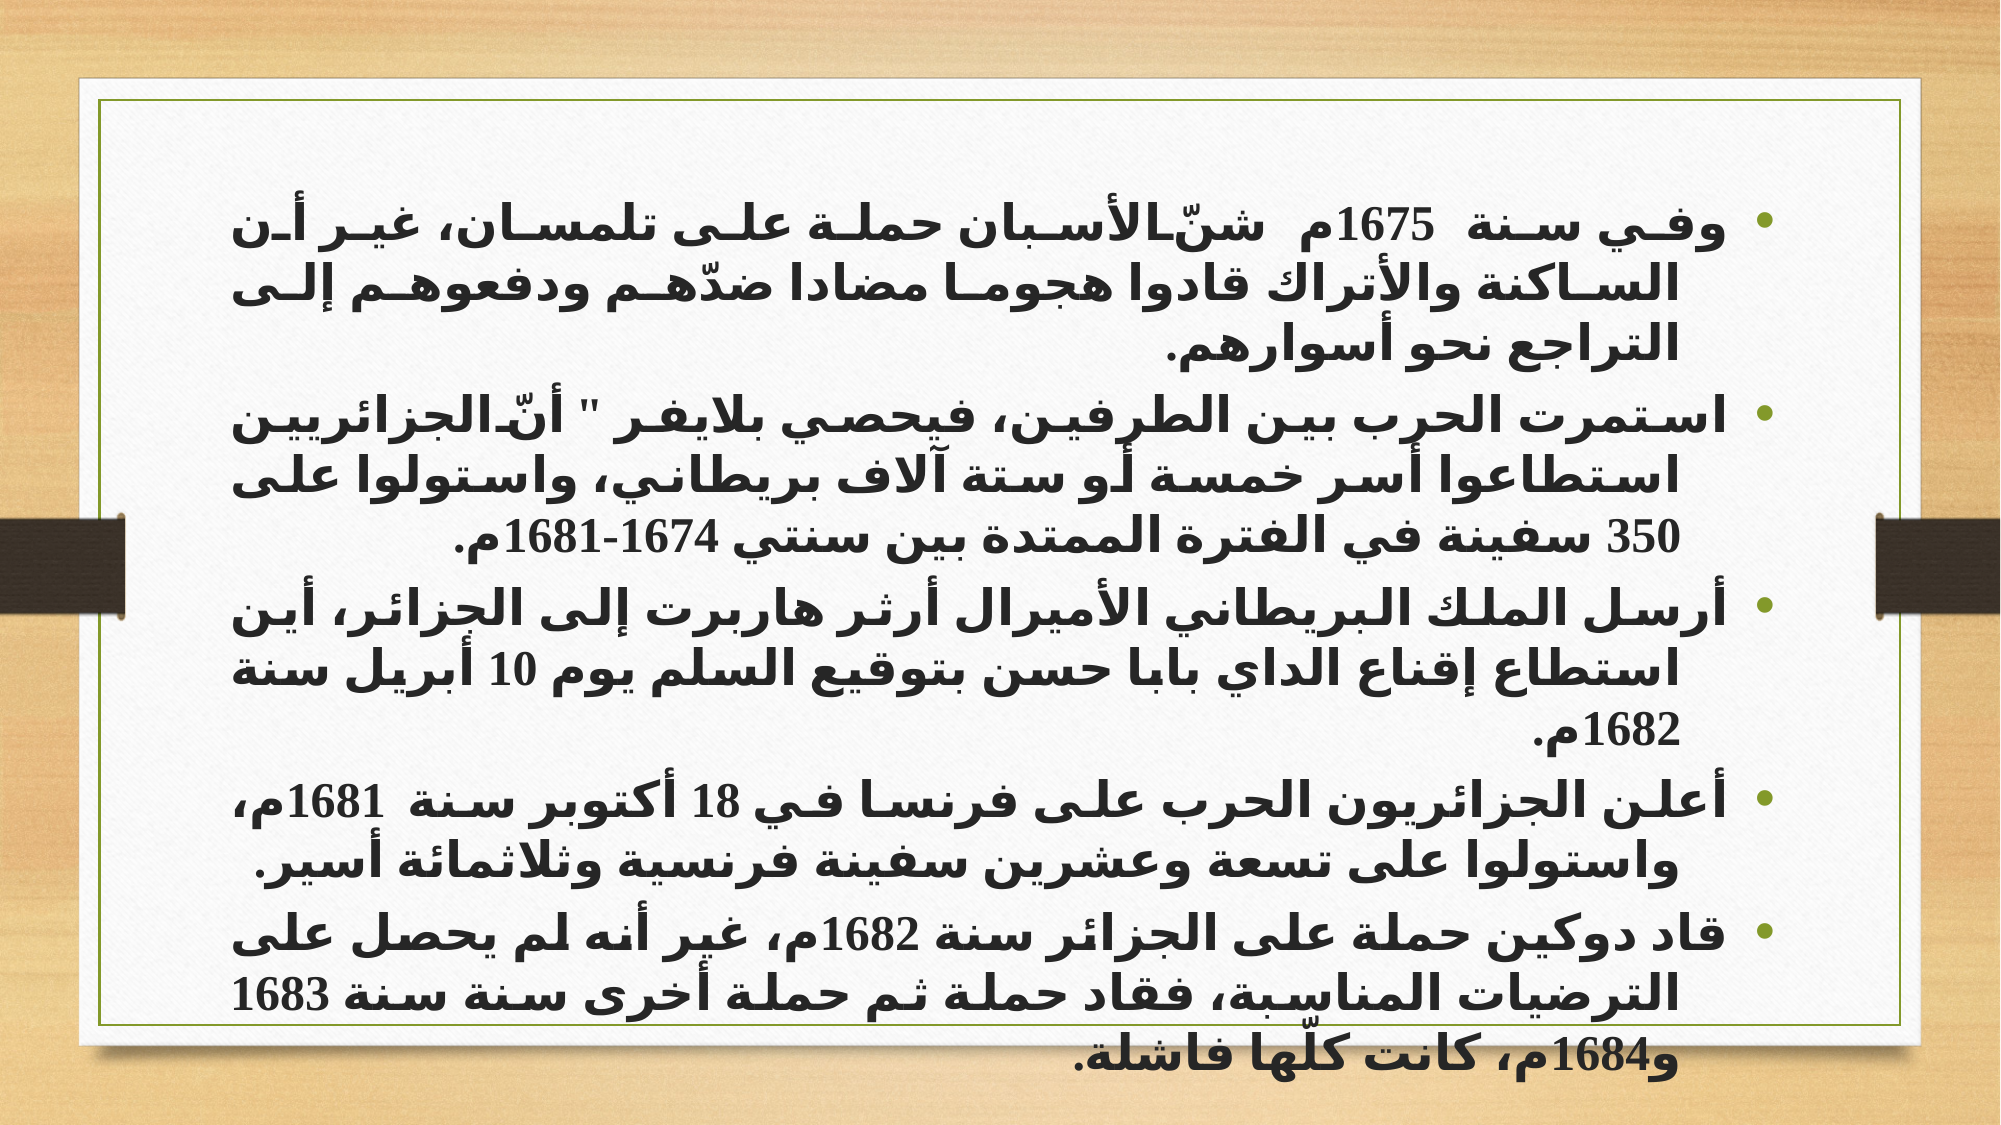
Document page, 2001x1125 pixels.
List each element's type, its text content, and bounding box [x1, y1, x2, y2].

text_box وفي سنة 1675م شنّ الأسبان حملة على تلمسان، غير أن الساكنة والأتراك قادوا هجوما مضادا ضدّهم ودفعوهم إلى التراجع نحو أسوارهم. استمرت الحرب بين الطرفين، فيحصي بلايفر "أنّ الجزائريين استطاعوا أسر خمسة أو ستة آلاف بريطاني، واستولوا على 350 سفينة في الفترة الممتدة بين سنتي 1674-1681م. أرسل الملك البريطاني الأميرال أرثر هاربرت إلى الجزائر، أين استطاع إقناع الداي بابا حسن بتوقيع السلم يوم 10 أبريل سنة 1682م. أعلن الجزائريون الحرب على فرنسا في 18 أكتوبر سنة 1681م، واستولوا على تسعة وعشرين سفينة فرنسية وثلاثمائة أسير. قاد دوكين حملة على الجزائر سنة 1682م، غير أنه لم يحصل على الترضيات المناسبة، فقاد حملة ثم حملة أخرى سنة سنة 1683 و1684م، كانت كلّها فاشلة. [215, 182, 1791, 927]
